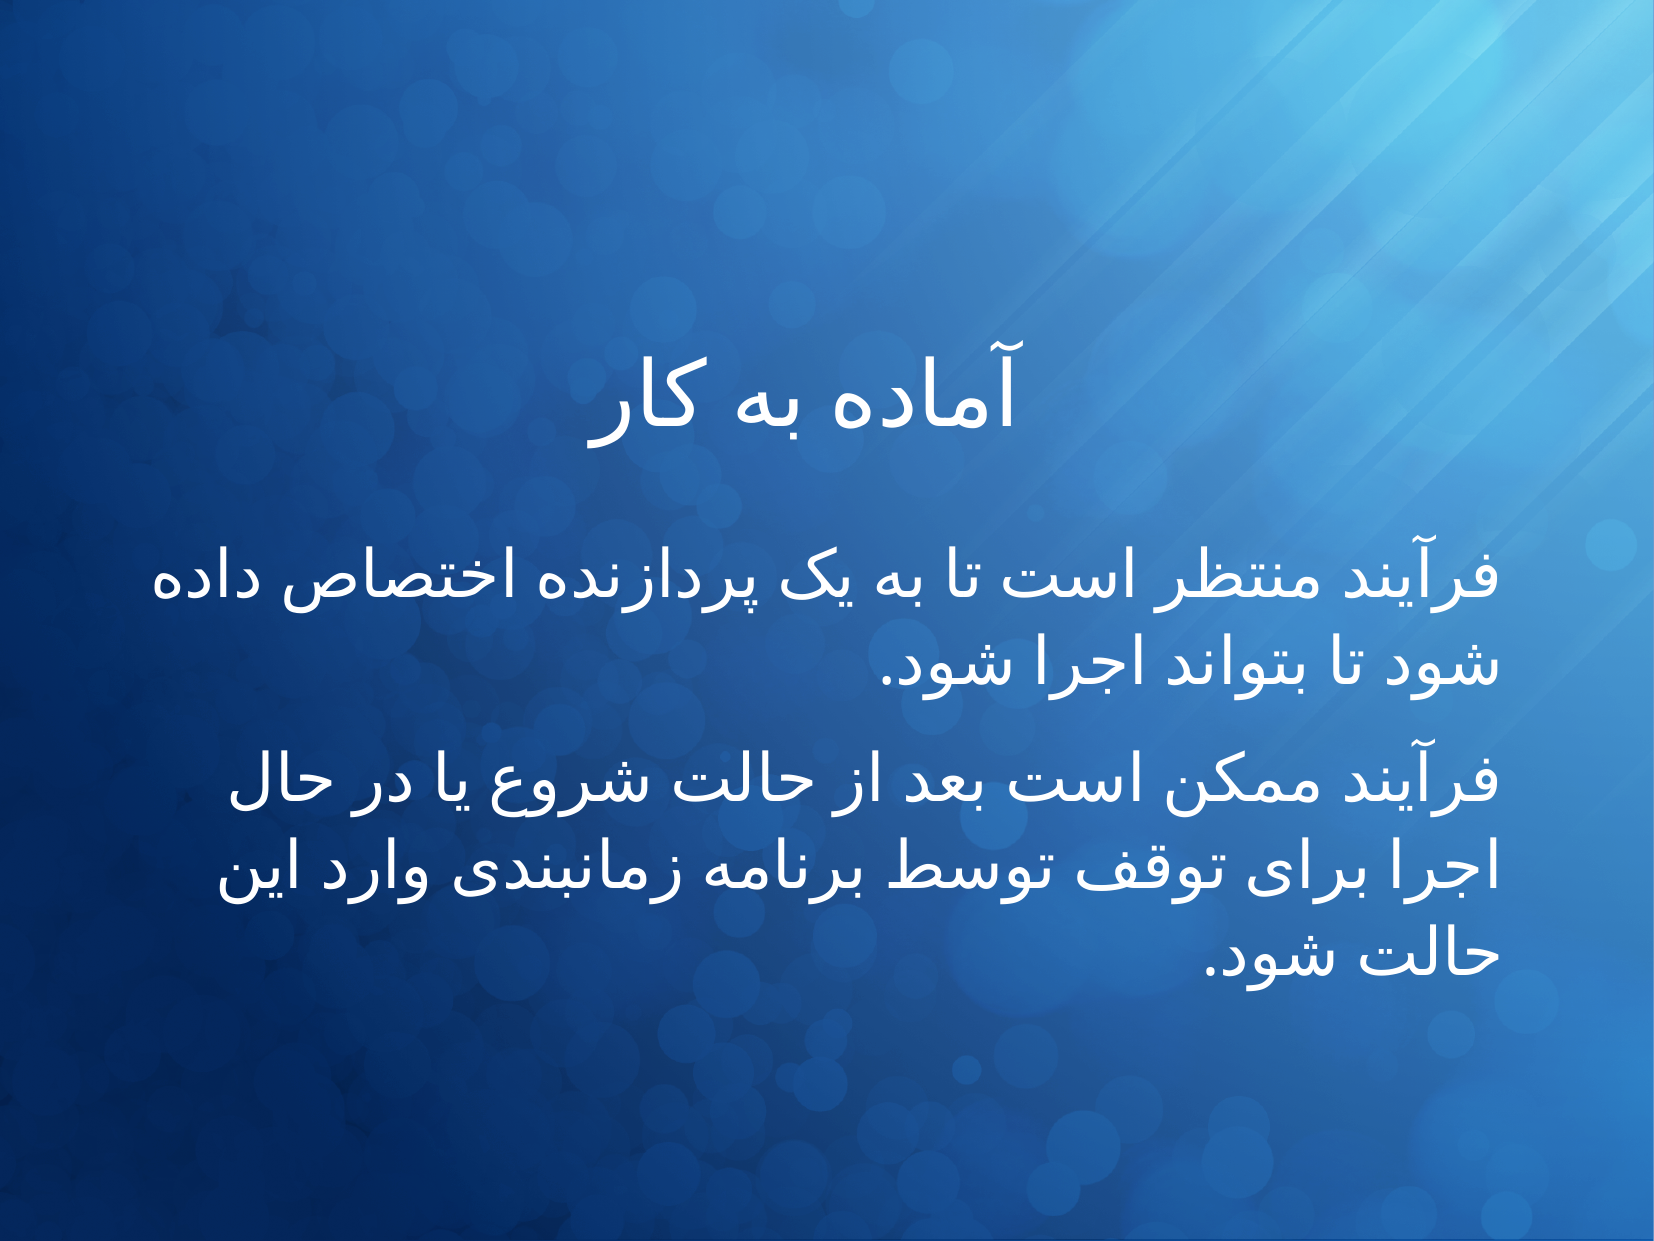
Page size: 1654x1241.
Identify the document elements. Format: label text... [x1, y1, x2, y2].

picture [0, 0, 1654, 1241]
title آماده به کار [112, 319, 1501, 488]
list فرآیند منتظر است تا به یک پردازنده اختصاص داده شود تا بتواند اجرا شود. فرآیند ممکن است بعد از حالت شروع یا در حال اجرا برای توقف توسط برنامه زمانبندی وارد این حالت شود. [122, 538, 1576, 1022]
